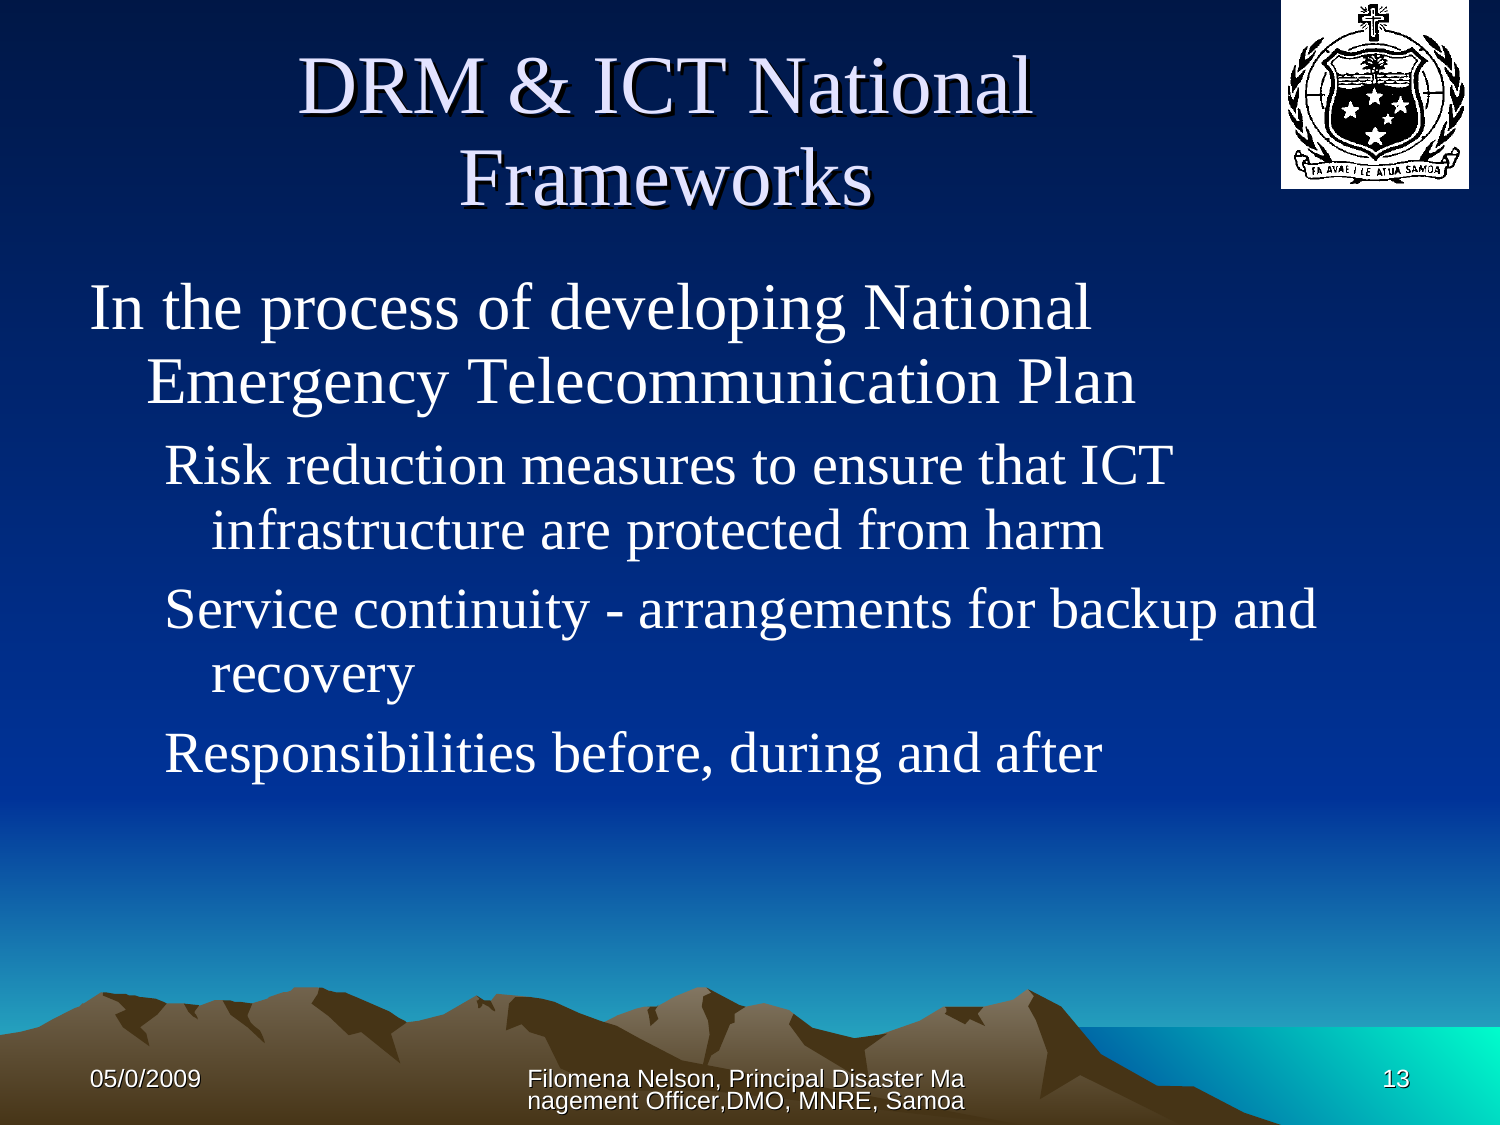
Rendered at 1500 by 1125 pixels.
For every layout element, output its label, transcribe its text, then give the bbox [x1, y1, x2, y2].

picture [1281, 0, 1469, 190]
list In the process of developing National Emergency Telecommunication Plan Risk reduction measures to ensure that ICT infrastructure are protected from harm Service continuity - arrangements for backup and recovery Responsibilities before, during and after [75, 262, 1426, 1013]
title DRM & ICT National Frameworks [74, 23, 1258, 239]
